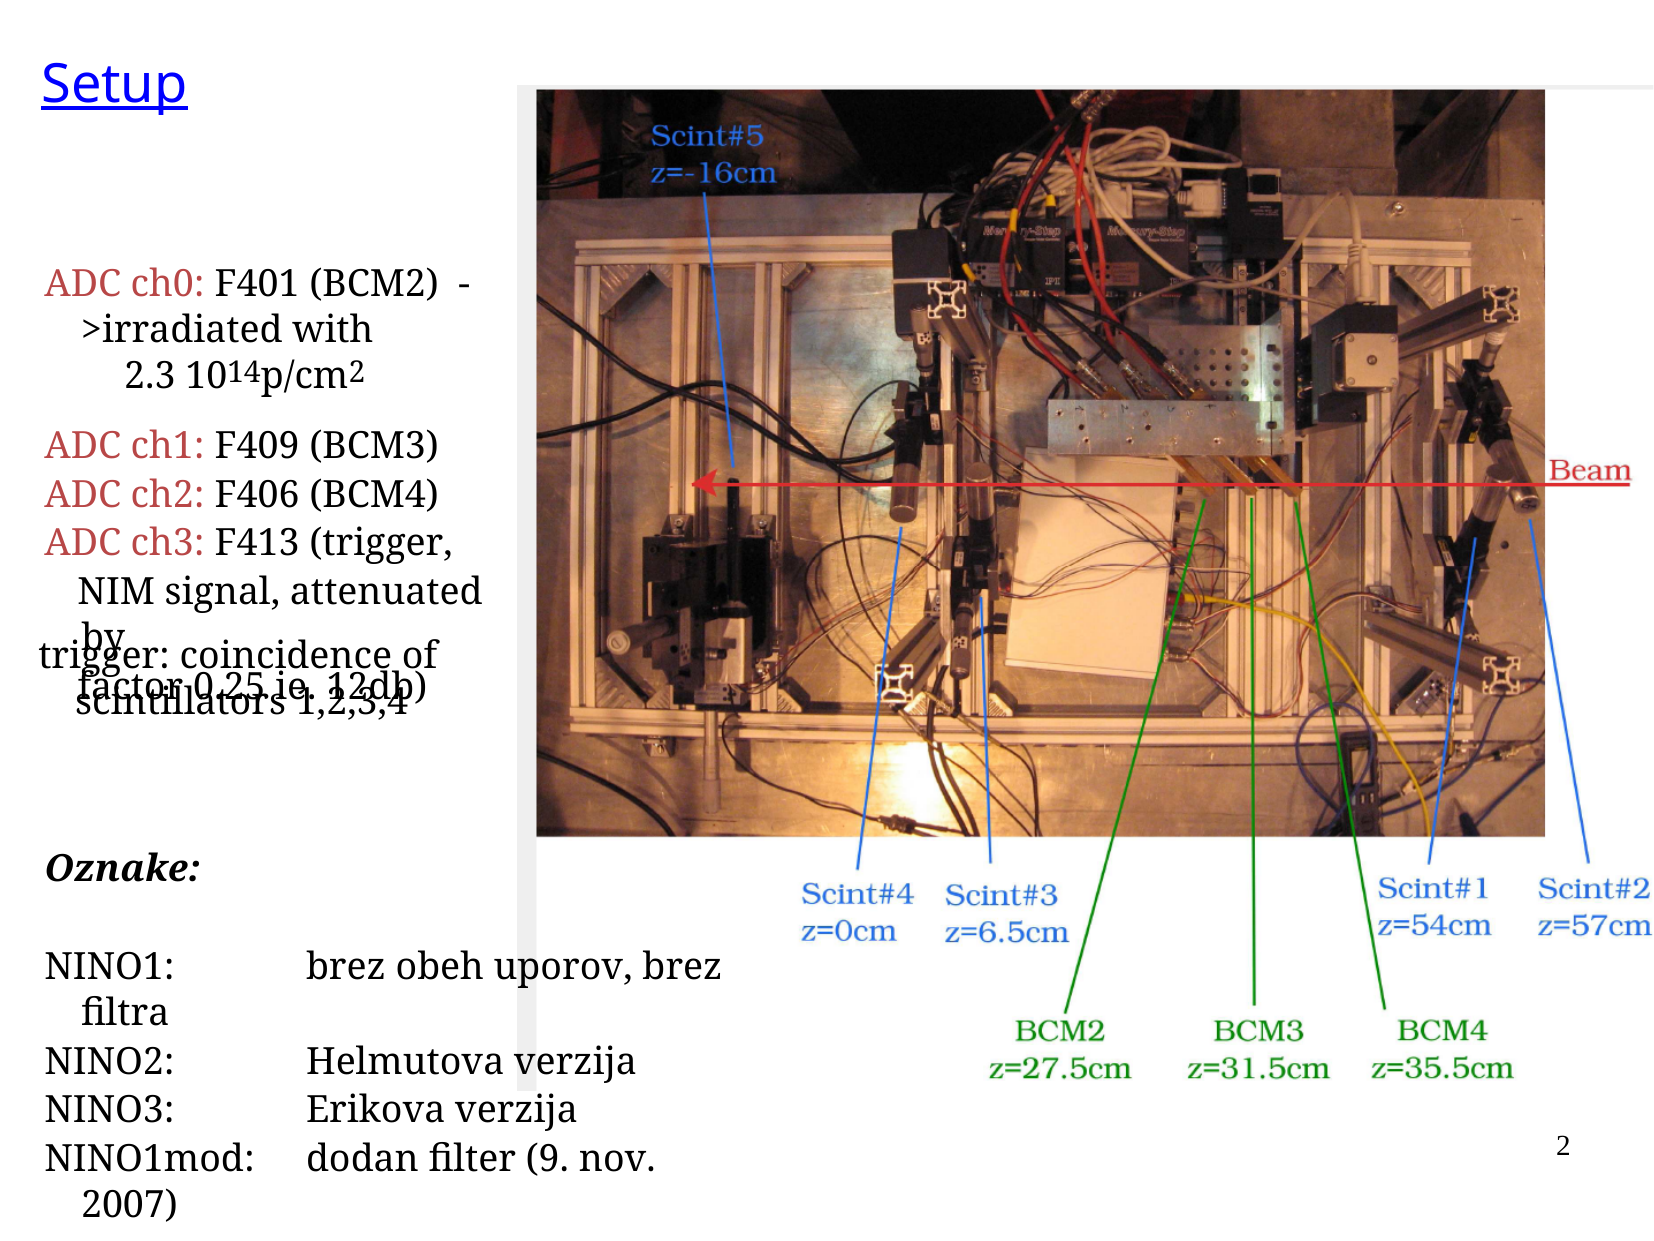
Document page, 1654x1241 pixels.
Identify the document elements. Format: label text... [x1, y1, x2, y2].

list trigger: coincidence of scintillators 1,2,3,4 [23, 632, 557, 722]
title Setup [41, 49, 713, 113]
picture [517, 85, 1654, 1091]
list Oznake: NINO1: brez obeh uporov, brez filtra NINO2: Helmutova verzija NINO3: Erikova verzija NINO1mod: dodan filter (9. nov. 2007) [29, 844, 751, 1100]
list ADC ch0: F401 (BCM2) ->irradiated with 2.3 1014p/cm2 ADC ch1: F409 (BCM3) ADC ch2: F406 (BCM4) ADC ch3: F413 (trigger, NIM signal, attenuated by factor 0.25 ie. 12db) [29, 260, 488, 632]
